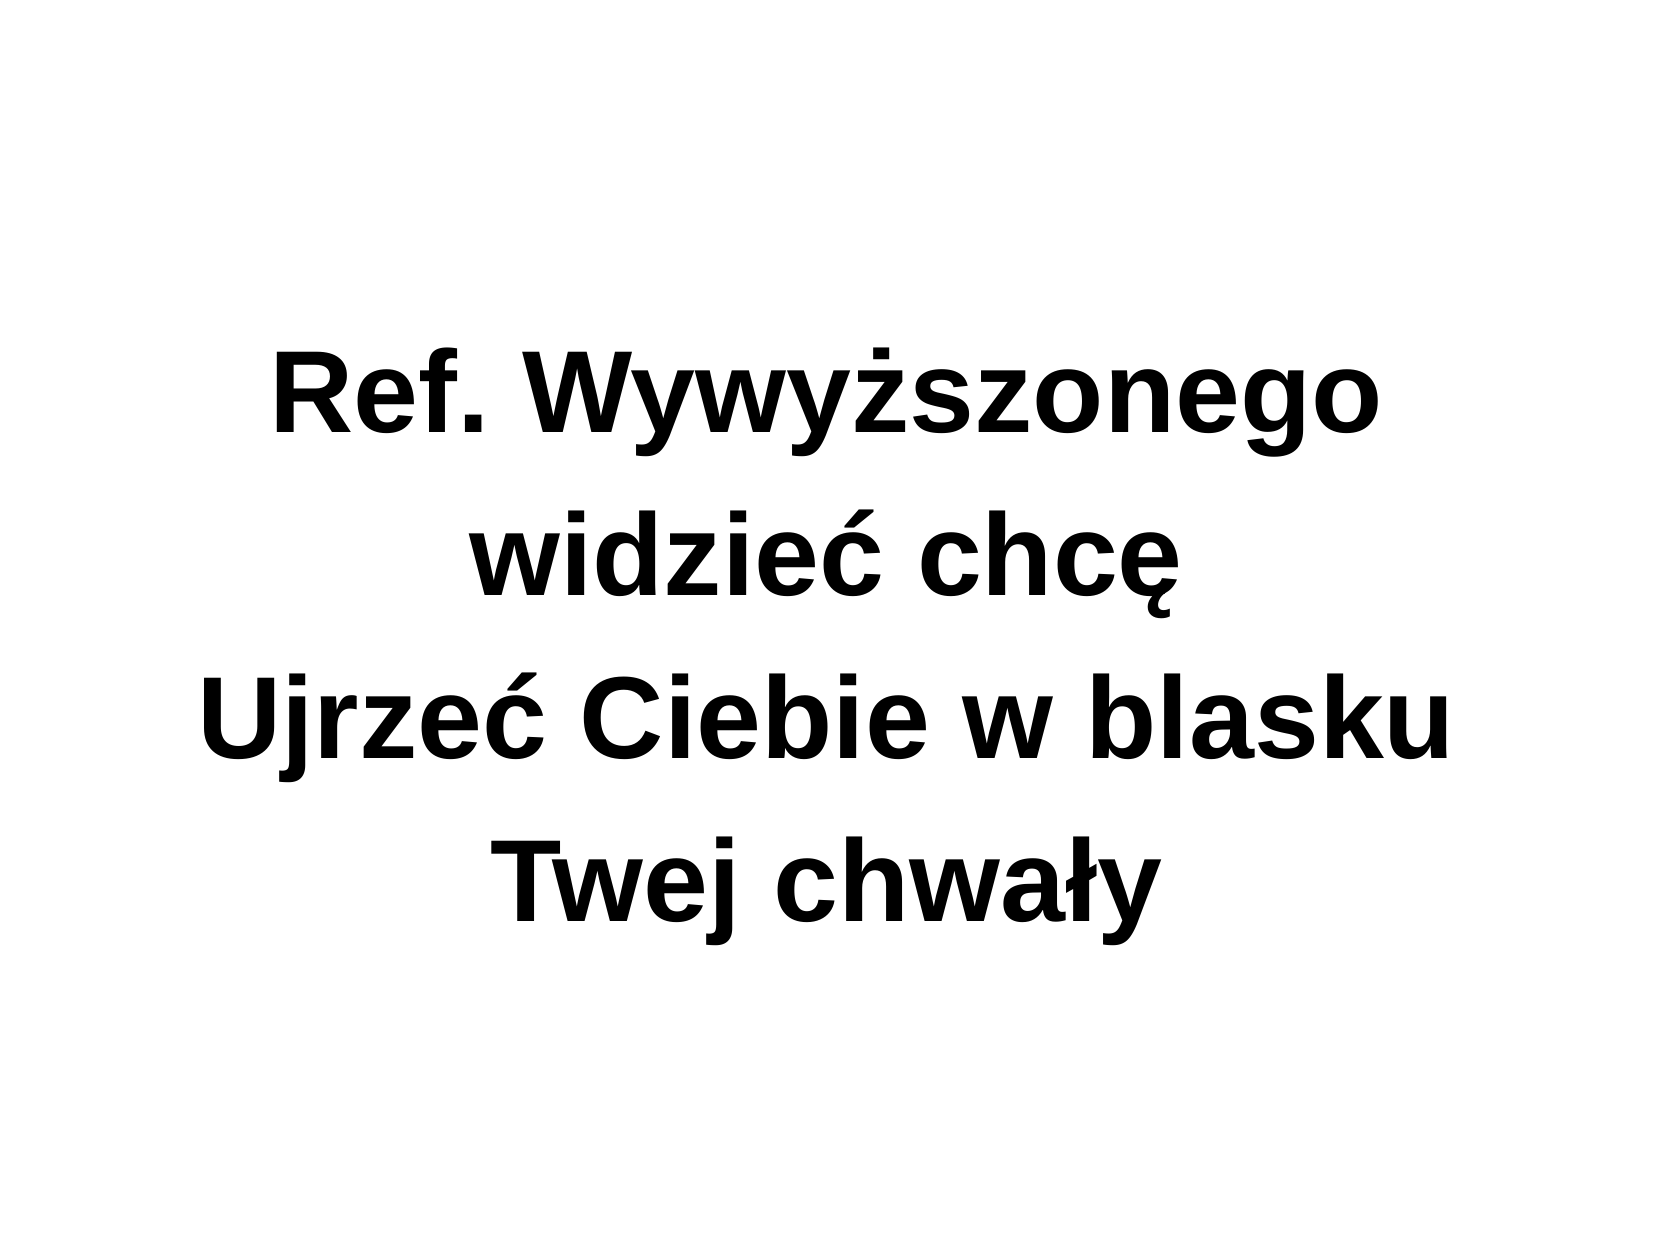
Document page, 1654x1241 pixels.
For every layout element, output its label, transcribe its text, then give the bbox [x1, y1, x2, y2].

subtitle Ref. Wywyższonego widzieć chcę Ujrzeć Ciebie w blasku Twej chwały [0, 0, 1654, 1241]
